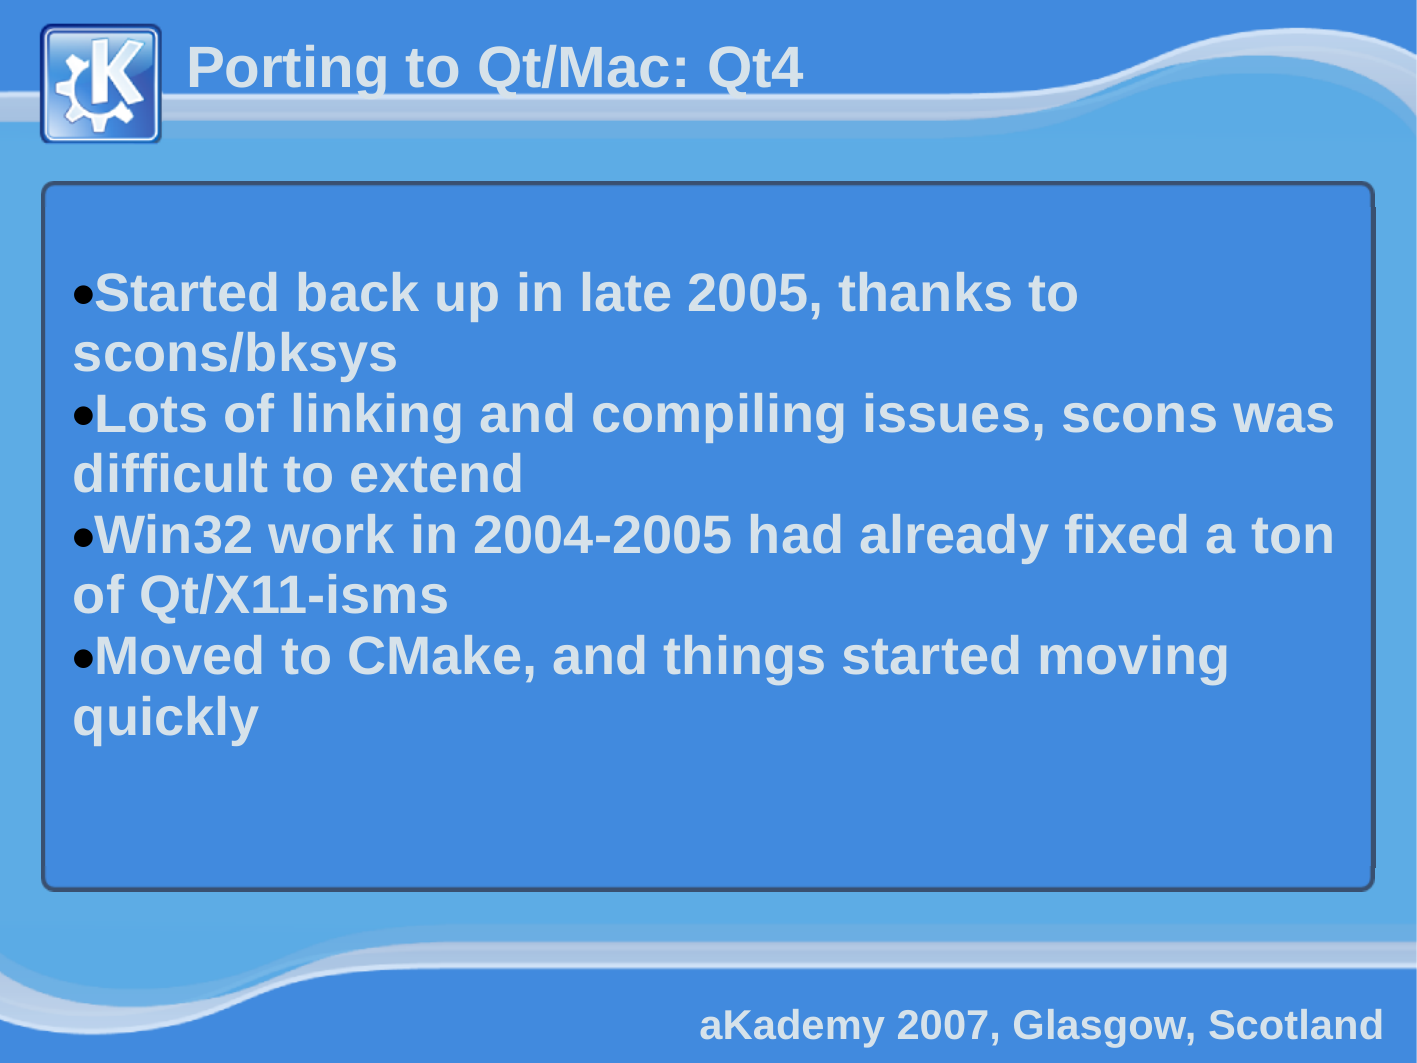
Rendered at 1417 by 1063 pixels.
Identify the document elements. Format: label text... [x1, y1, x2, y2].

picture [0, 0, 1417, 1063]
text_box Started back up in late 2005, thanks to scons/bksys Lots of linking and compiling issues, scons was difficult to extend Win32 work in 2004-2005 had already fixed a ton of Qt/X11-isms Moved to CMake, and things started moving quickly [58, 194, 1359, 881]
text_box Porting to Qt/Mac: Qt4 [171, 27, 1048, 105]
